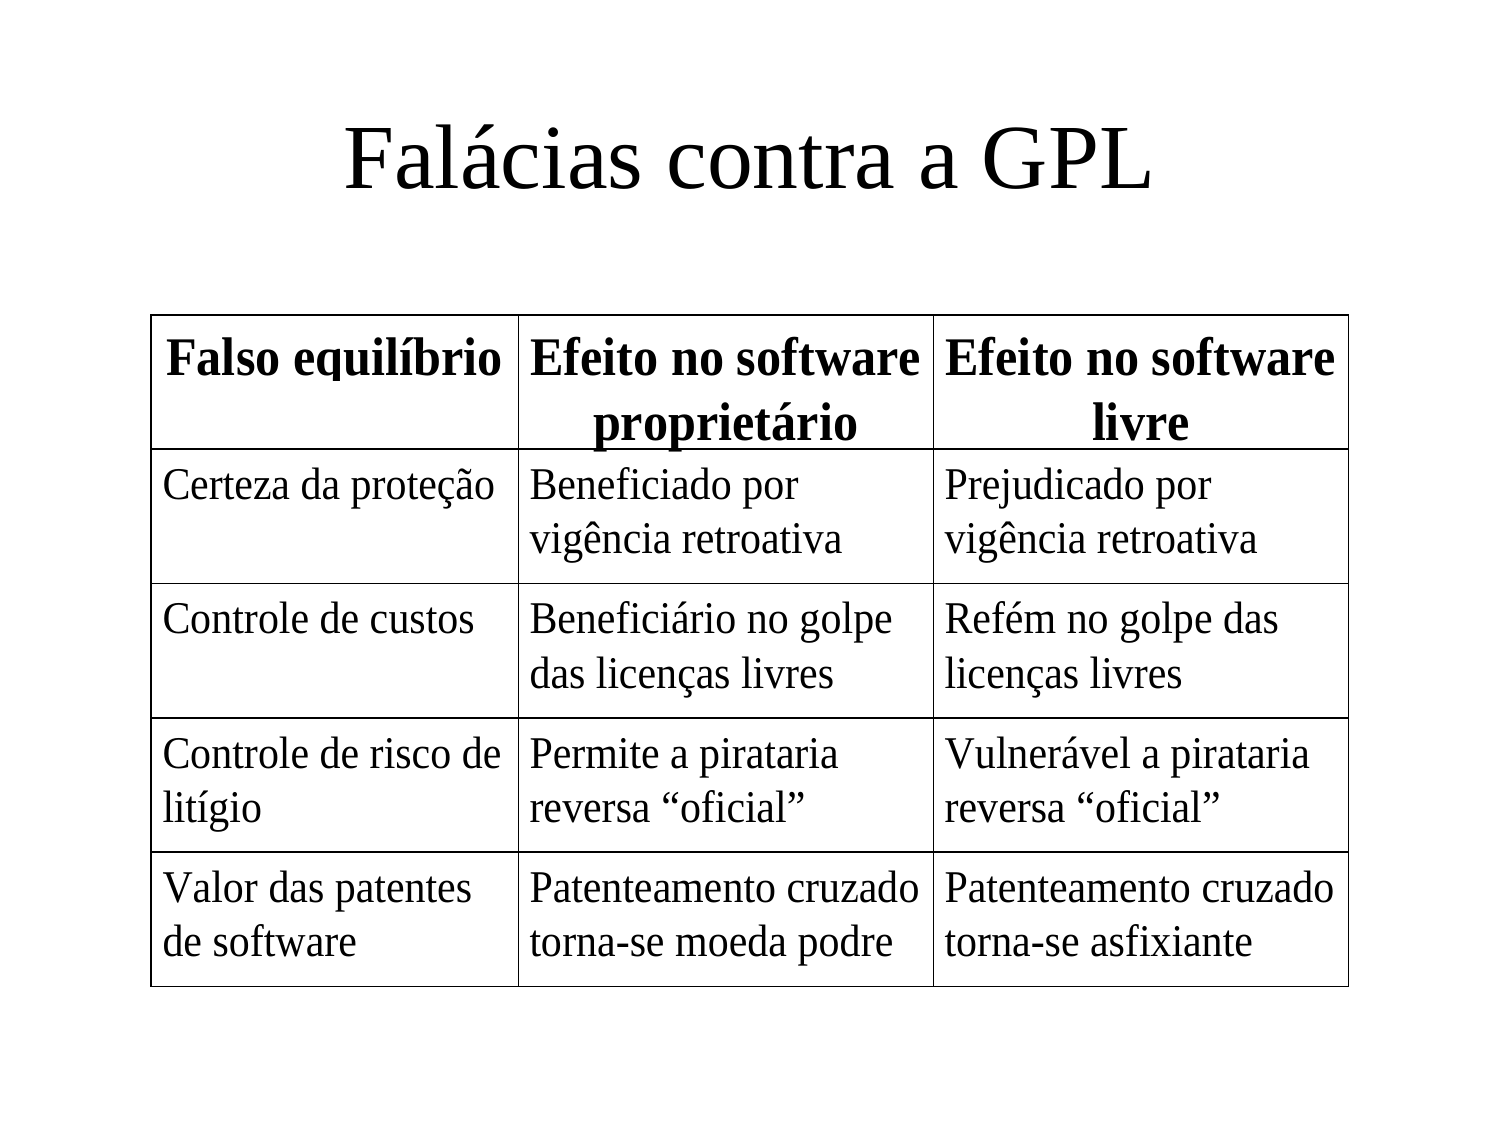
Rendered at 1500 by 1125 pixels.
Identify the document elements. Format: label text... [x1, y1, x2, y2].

picture [147, 314, 1375, 1018]
text_box Falácias contra a GPL [112, 99, 1388, 288]
